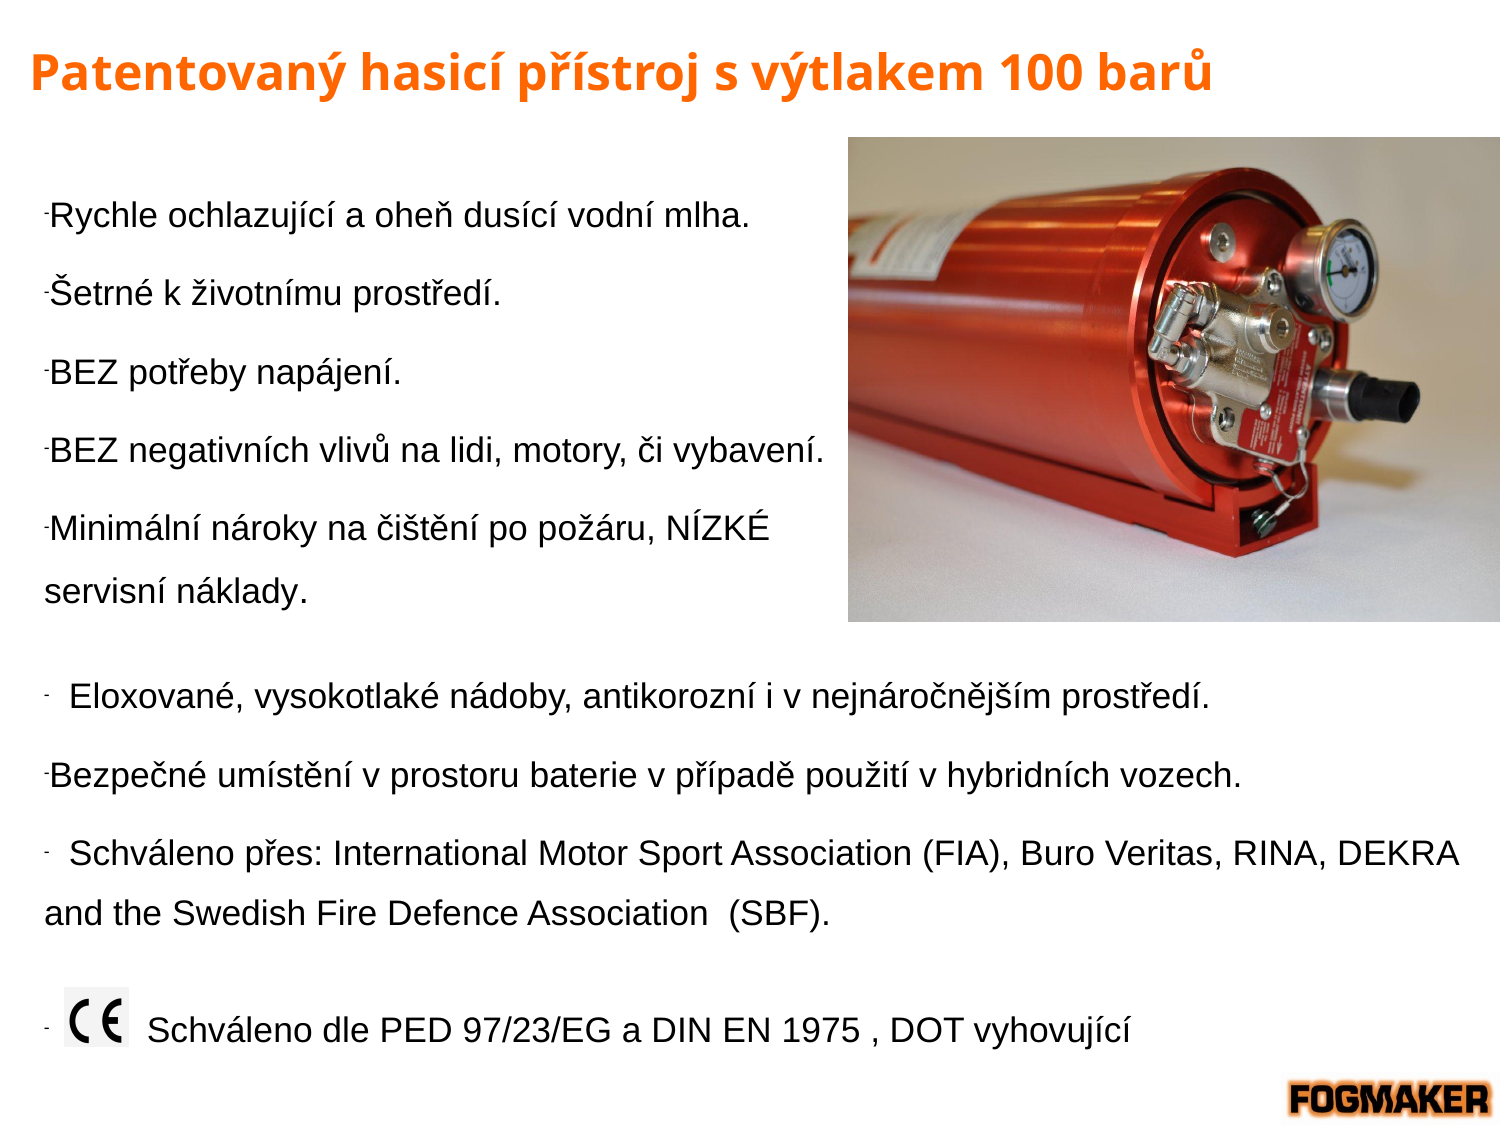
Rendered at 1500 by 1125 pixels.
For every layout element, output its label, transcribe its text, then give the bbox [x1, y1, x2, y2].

text_box Rychle ochlazující a oheň dusící vodní mlha. Šetrné k životnímu prostředí. BEZ potřeby napájení. BEZ negativních vlivů na lidi, motory, či vybavení. Minimální nároky na čištění po požáru, NÍZKÉ servisní náklady. [29, 167, 848, 619]
text_box Patentovaný hasicí přístroj s výtlakem 100 barů [14, 29, 1230, 113]
picture [1281, 1072, 1500, 1125]
text_box Eloxované, vysokotlaké nádoby, antikorozní i v nejnáročnějším prostředí. Bezpečné umístění v prostoru baterie v případě použití v hybridních vozech. Schváleno přes: International Motor Sport Association (FIA), Buro Veritas, RINA, DEKRA and the Swedish Fire Defence Association (SBF). Schváleno dle PED 97/23/EG a DIN EN 1975 , DOT vyhovující [29, 649, 1500, 1058]
picture [848, 137, 1500, 622]
